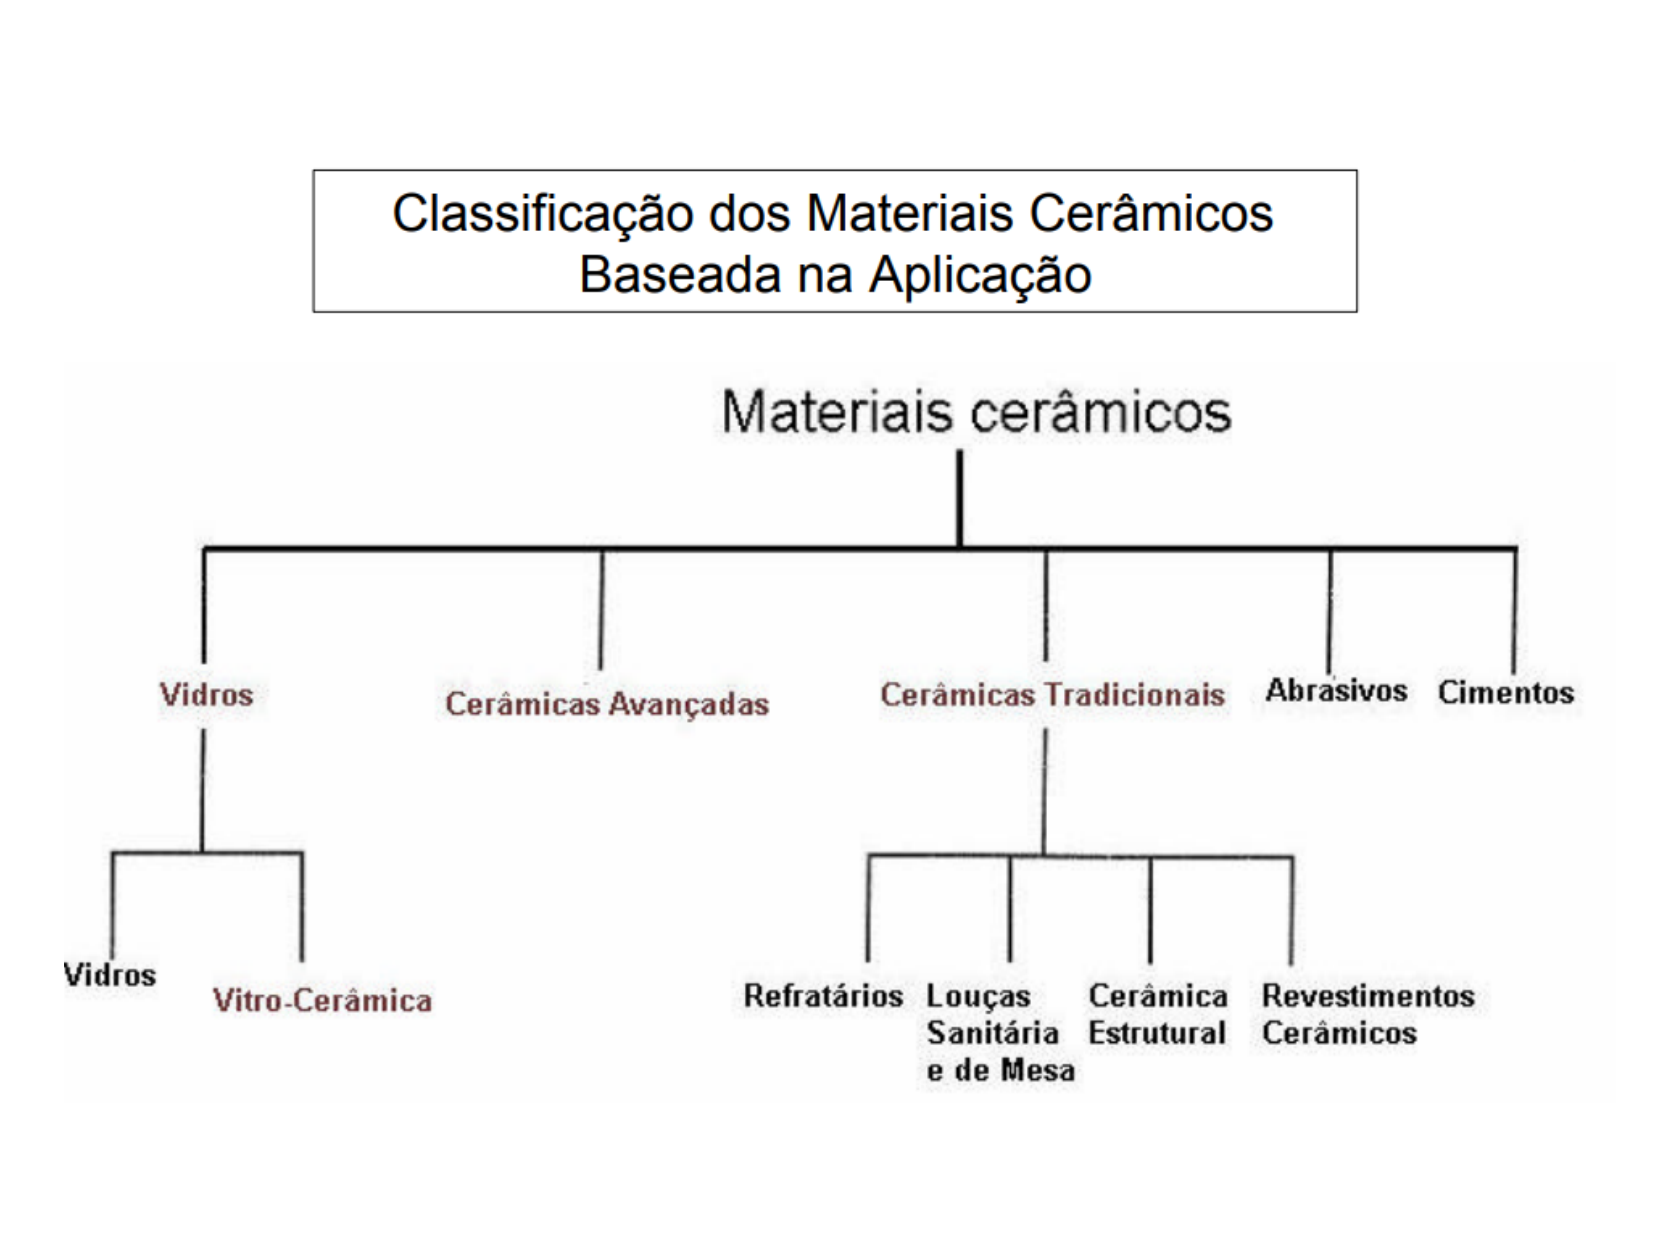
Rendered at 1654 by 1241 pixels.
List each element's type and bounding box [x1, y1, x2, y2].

picture [64, 94, 1619, 1103]
